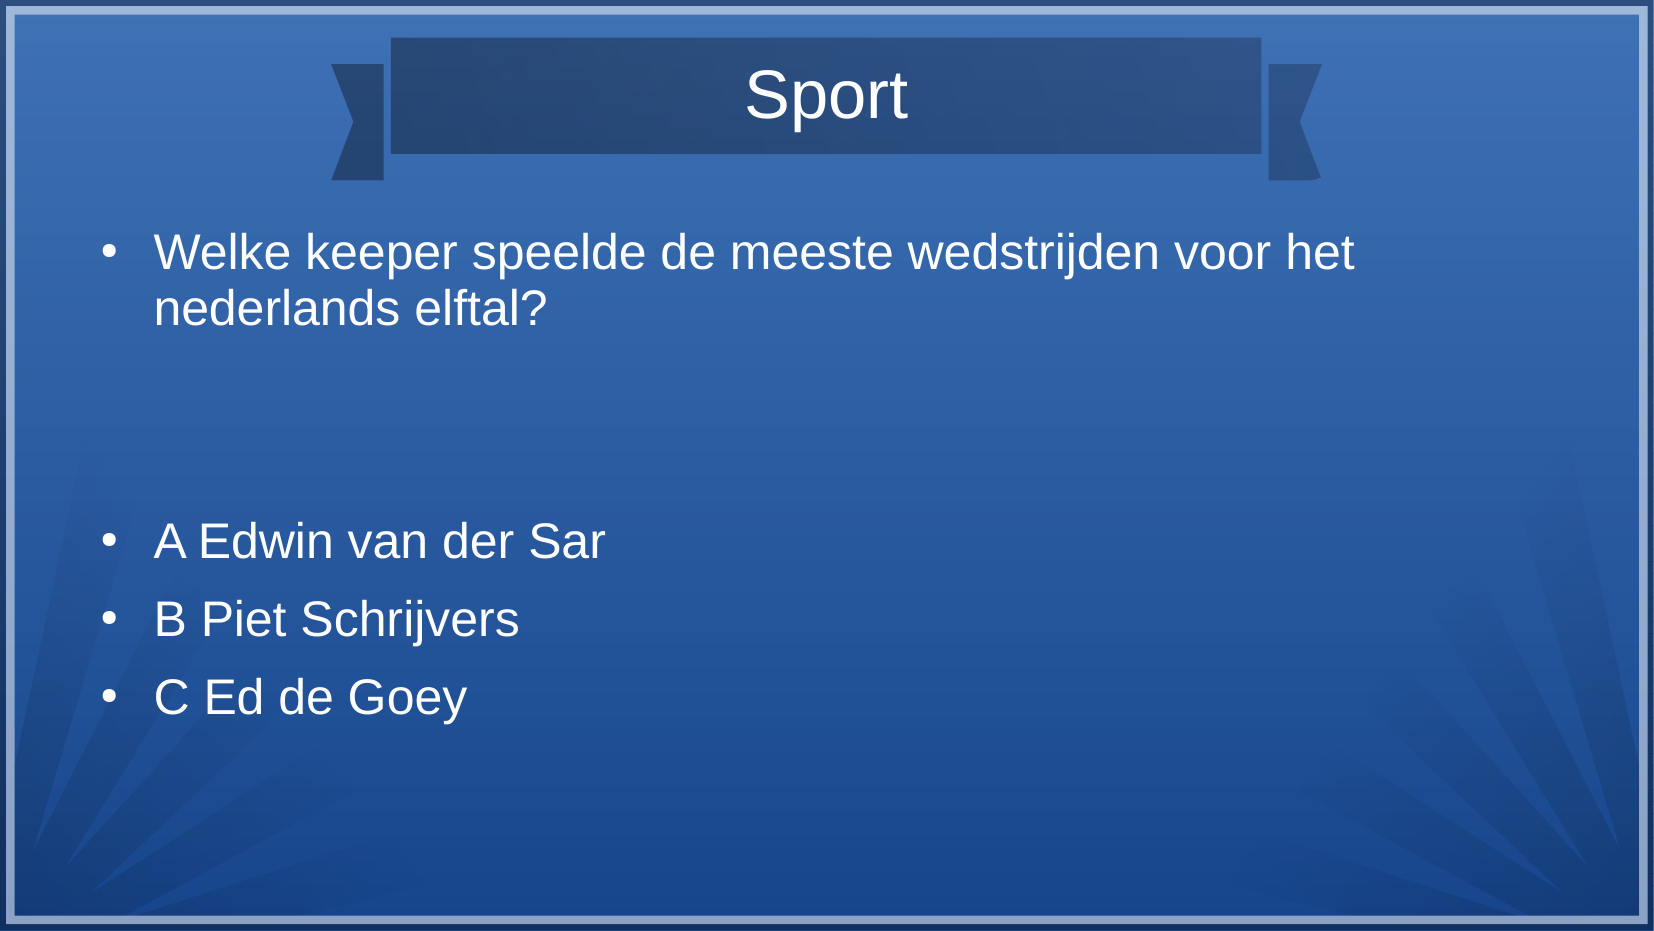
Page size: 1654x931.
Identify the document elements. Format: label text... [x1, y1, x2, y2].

list Welke keeper speelde de meeste wedstrijden voor het nederlands elftal? A Edwin van der Sar B Piet Schrijvers C Ed de Goey [82, 224, 1571, 848]
title Sport [389, 35, 1264, 154]
